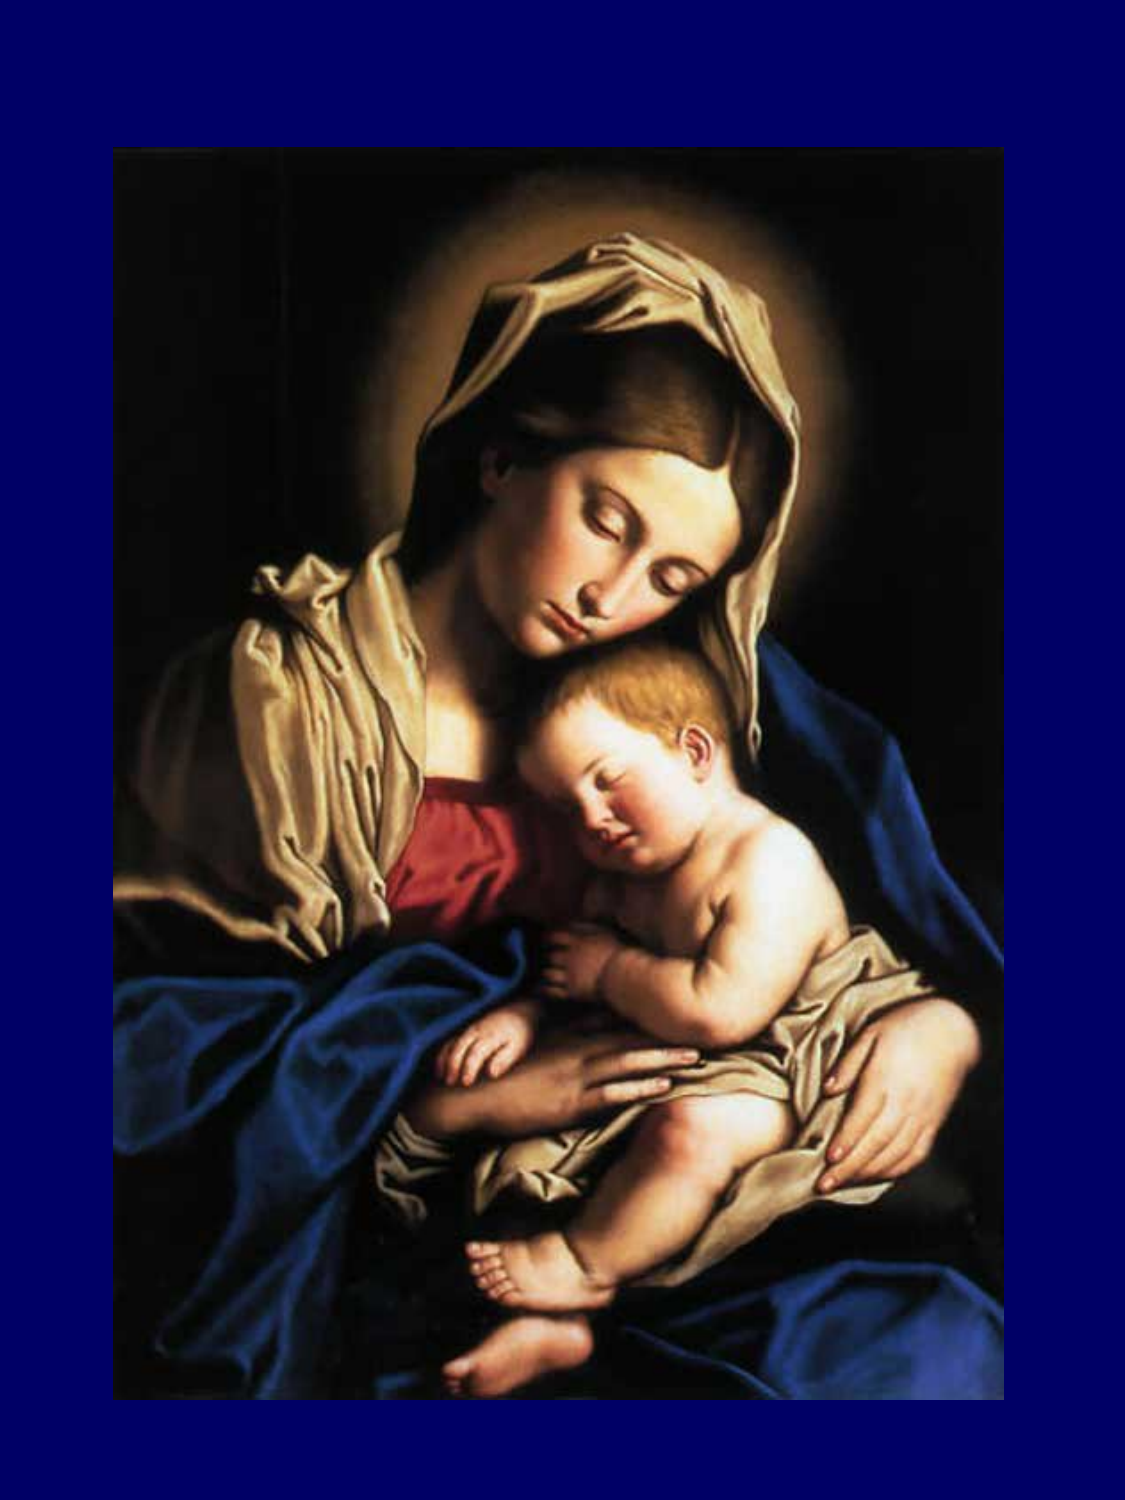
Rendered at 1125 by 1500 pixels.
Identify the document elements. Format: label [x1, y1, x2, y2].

picture [113, 147, 1004, 1400]
